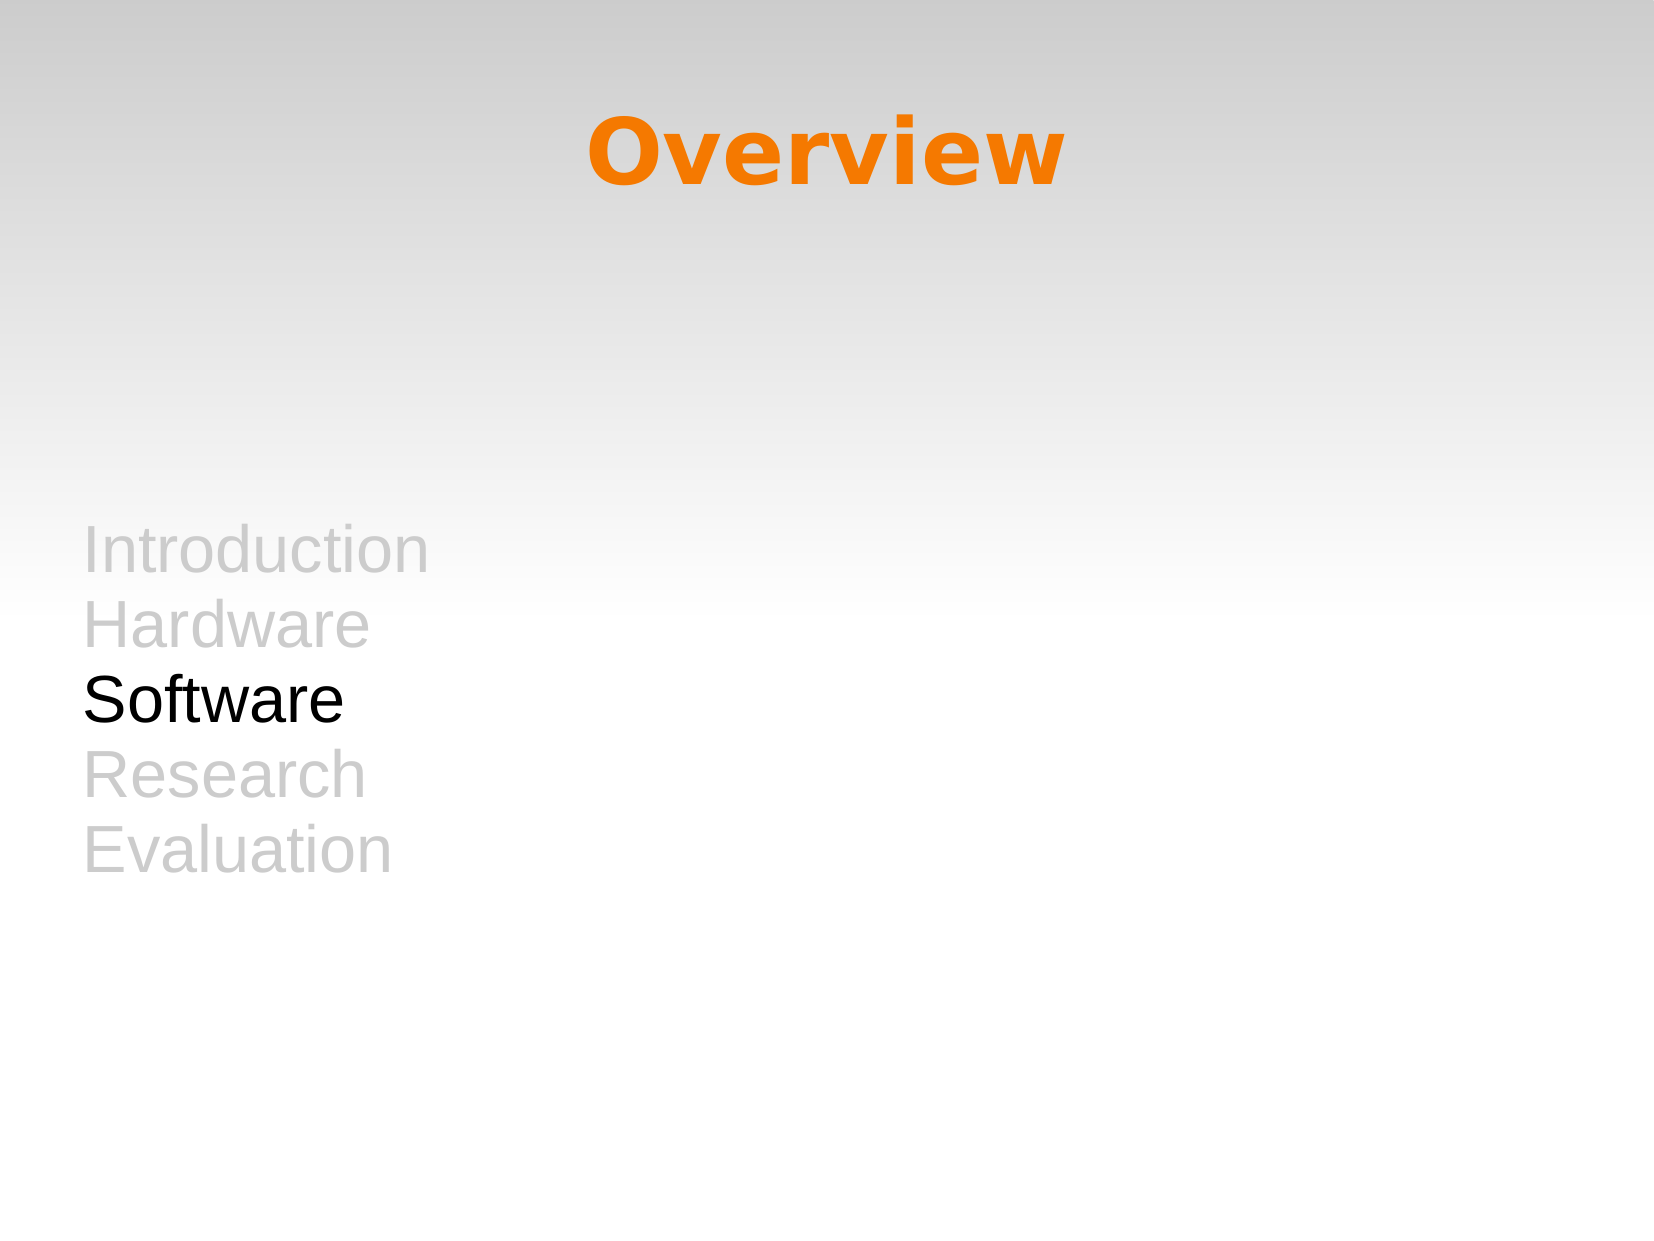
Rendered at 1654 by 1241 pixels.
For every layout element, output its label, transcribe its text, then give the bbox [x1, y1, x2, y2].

title Overview [82, 56, 1571, 250]
subtitle Introduction Hardware Software Research Evaluation [82, 297, 1571, 1102]
